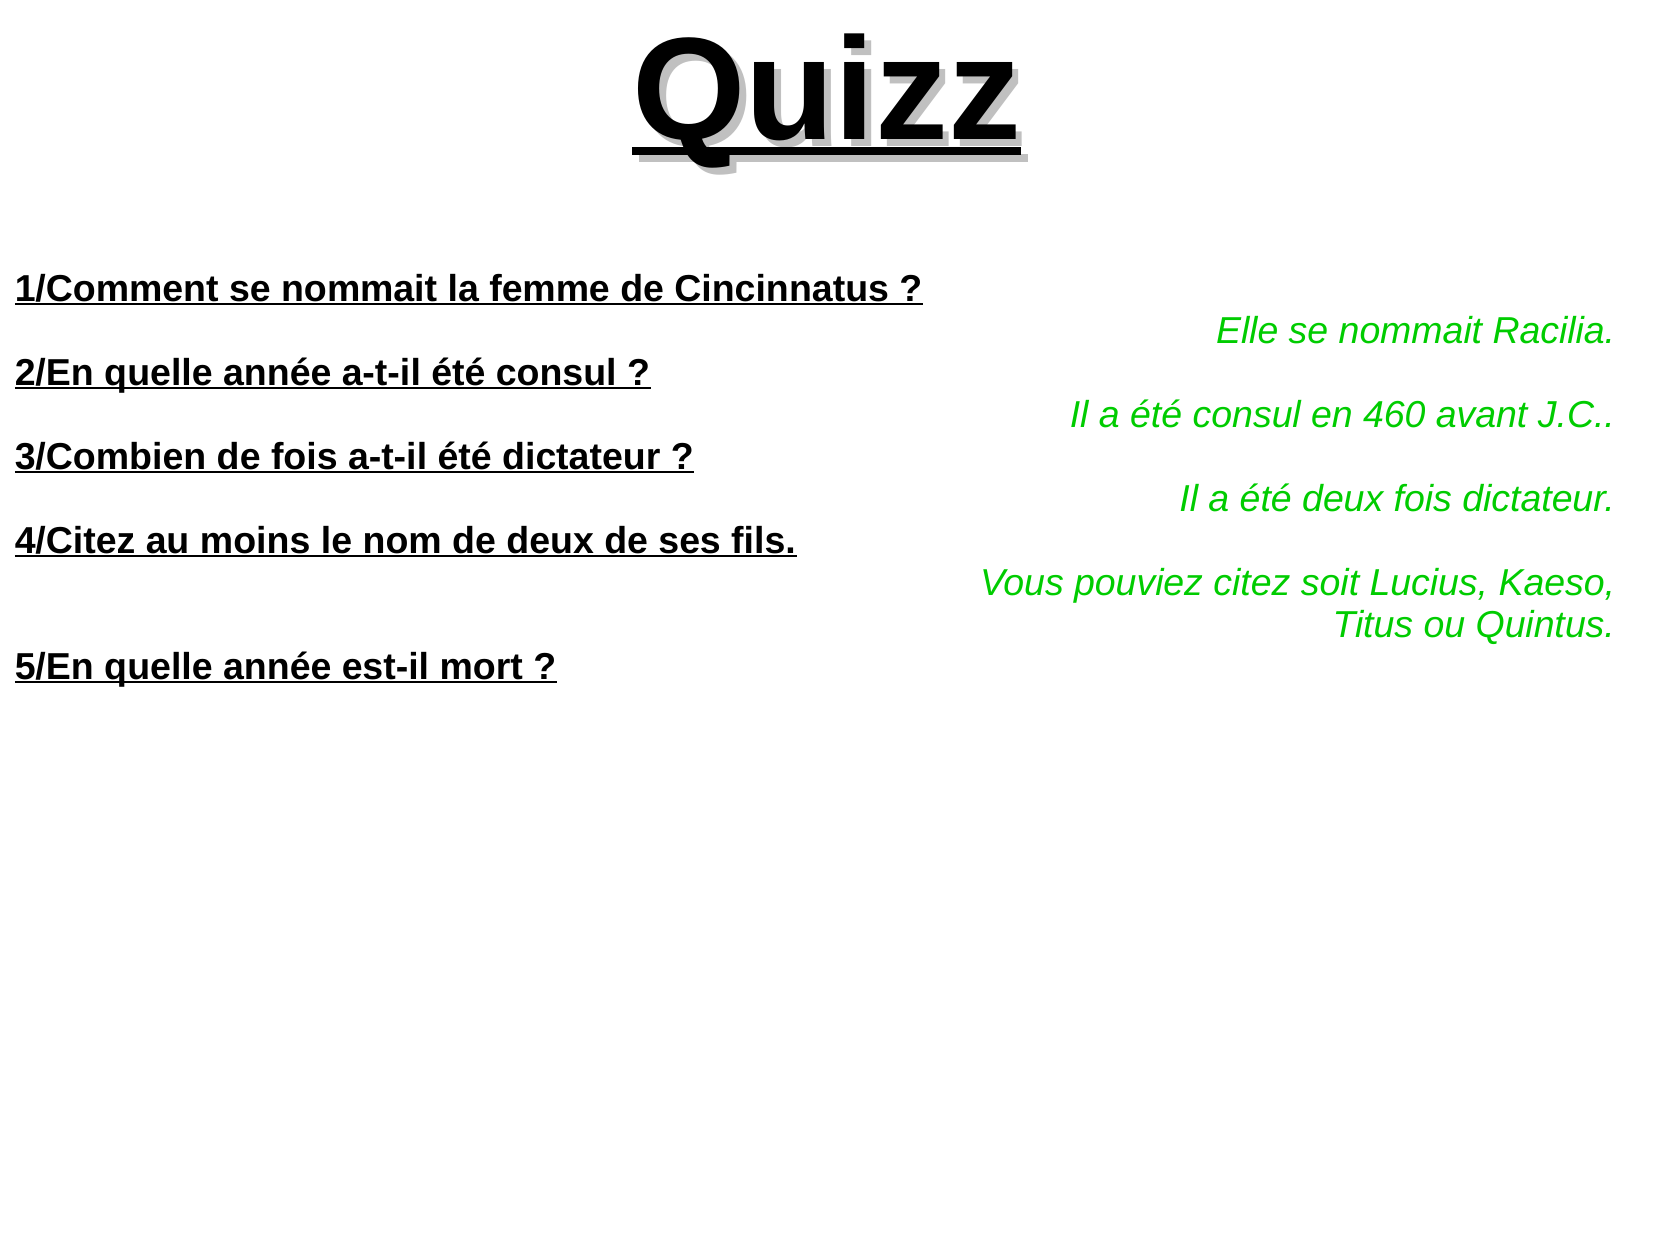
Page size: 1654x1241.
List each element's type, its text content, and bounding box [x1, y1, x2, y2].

text_box 1/Comment se nommait la femme de Cincinnatus ? Elle se nommait Racilia. 2/En quelle année a-t-il été consul ? Il a été consul en 460 avant J.C.. 3/Combien de fois a-t-il été dictateur ? Il a été deux fois dictateur. 4/Citez au moins le nom de deux de ses fils. Vous pouviez citez soit Lucius, Kaeso, Titus ou Quintus. 5/En quelle année est-il mort ? [0, 259, 1630, 1241]
text_box Quizz [0, 0, 1654, 178]
